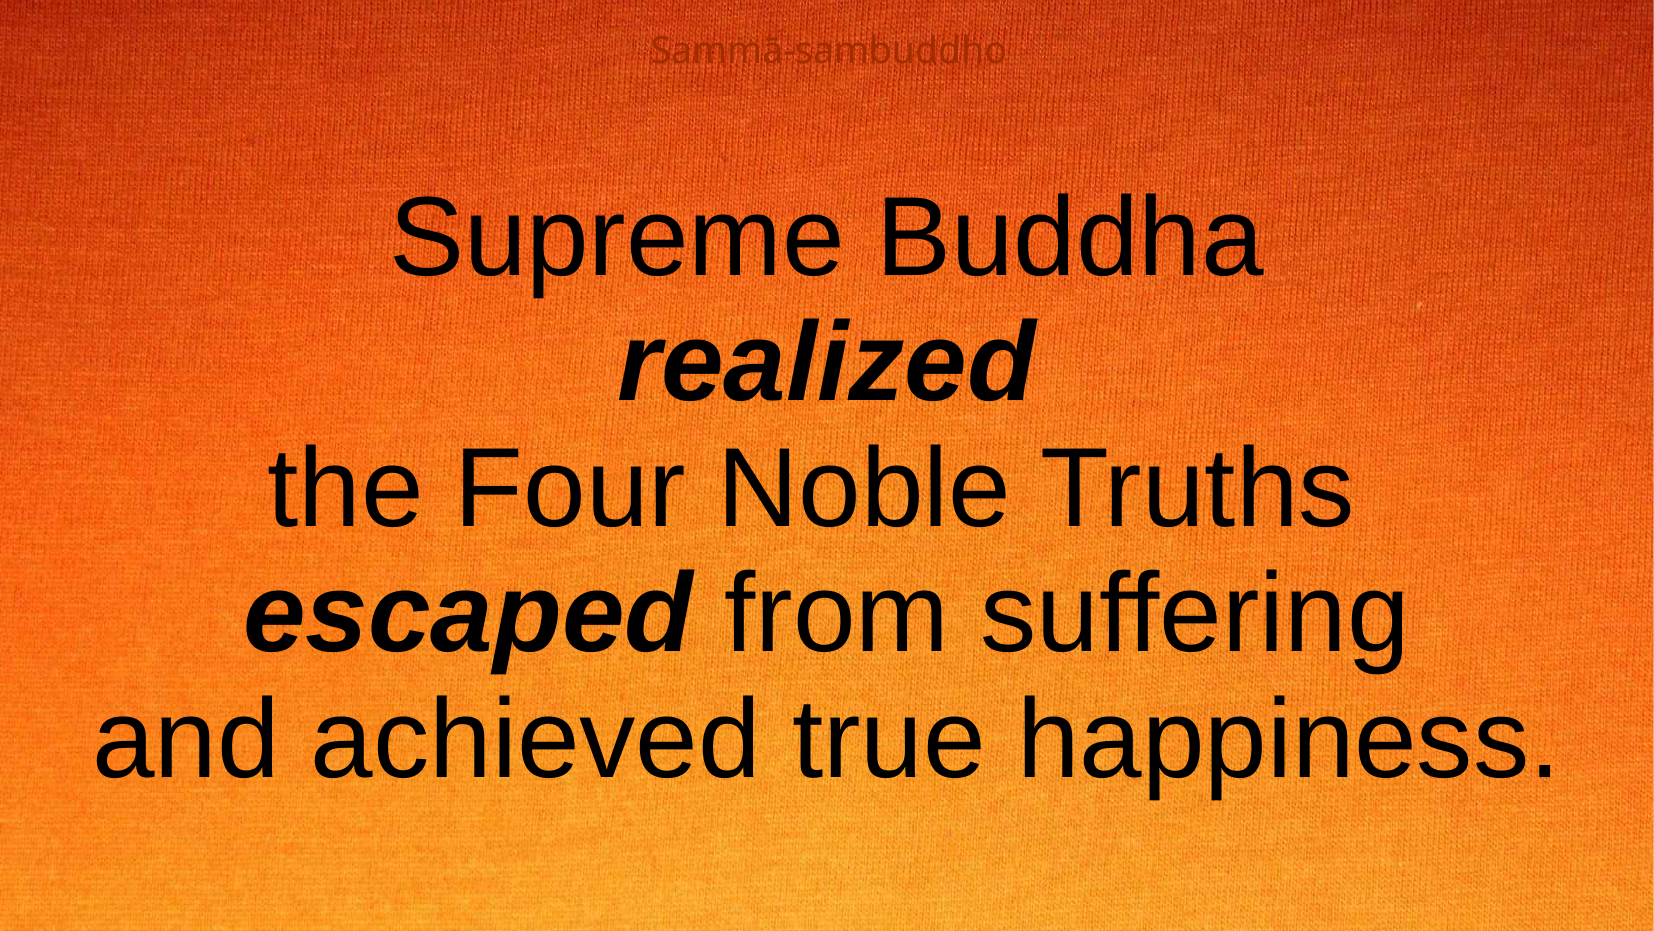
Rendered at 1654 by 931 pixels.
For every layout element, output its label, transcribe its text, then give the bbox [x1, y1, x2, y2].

picture [0, 0, 1654, 931]
subtitle Supreme Buddha realized the Four Noble Truths escaped from suffering and achieved true happiness. [82, 173, 1571, 802]
text_box Sammā-sambuddho [1, 16, 1654, 77]
